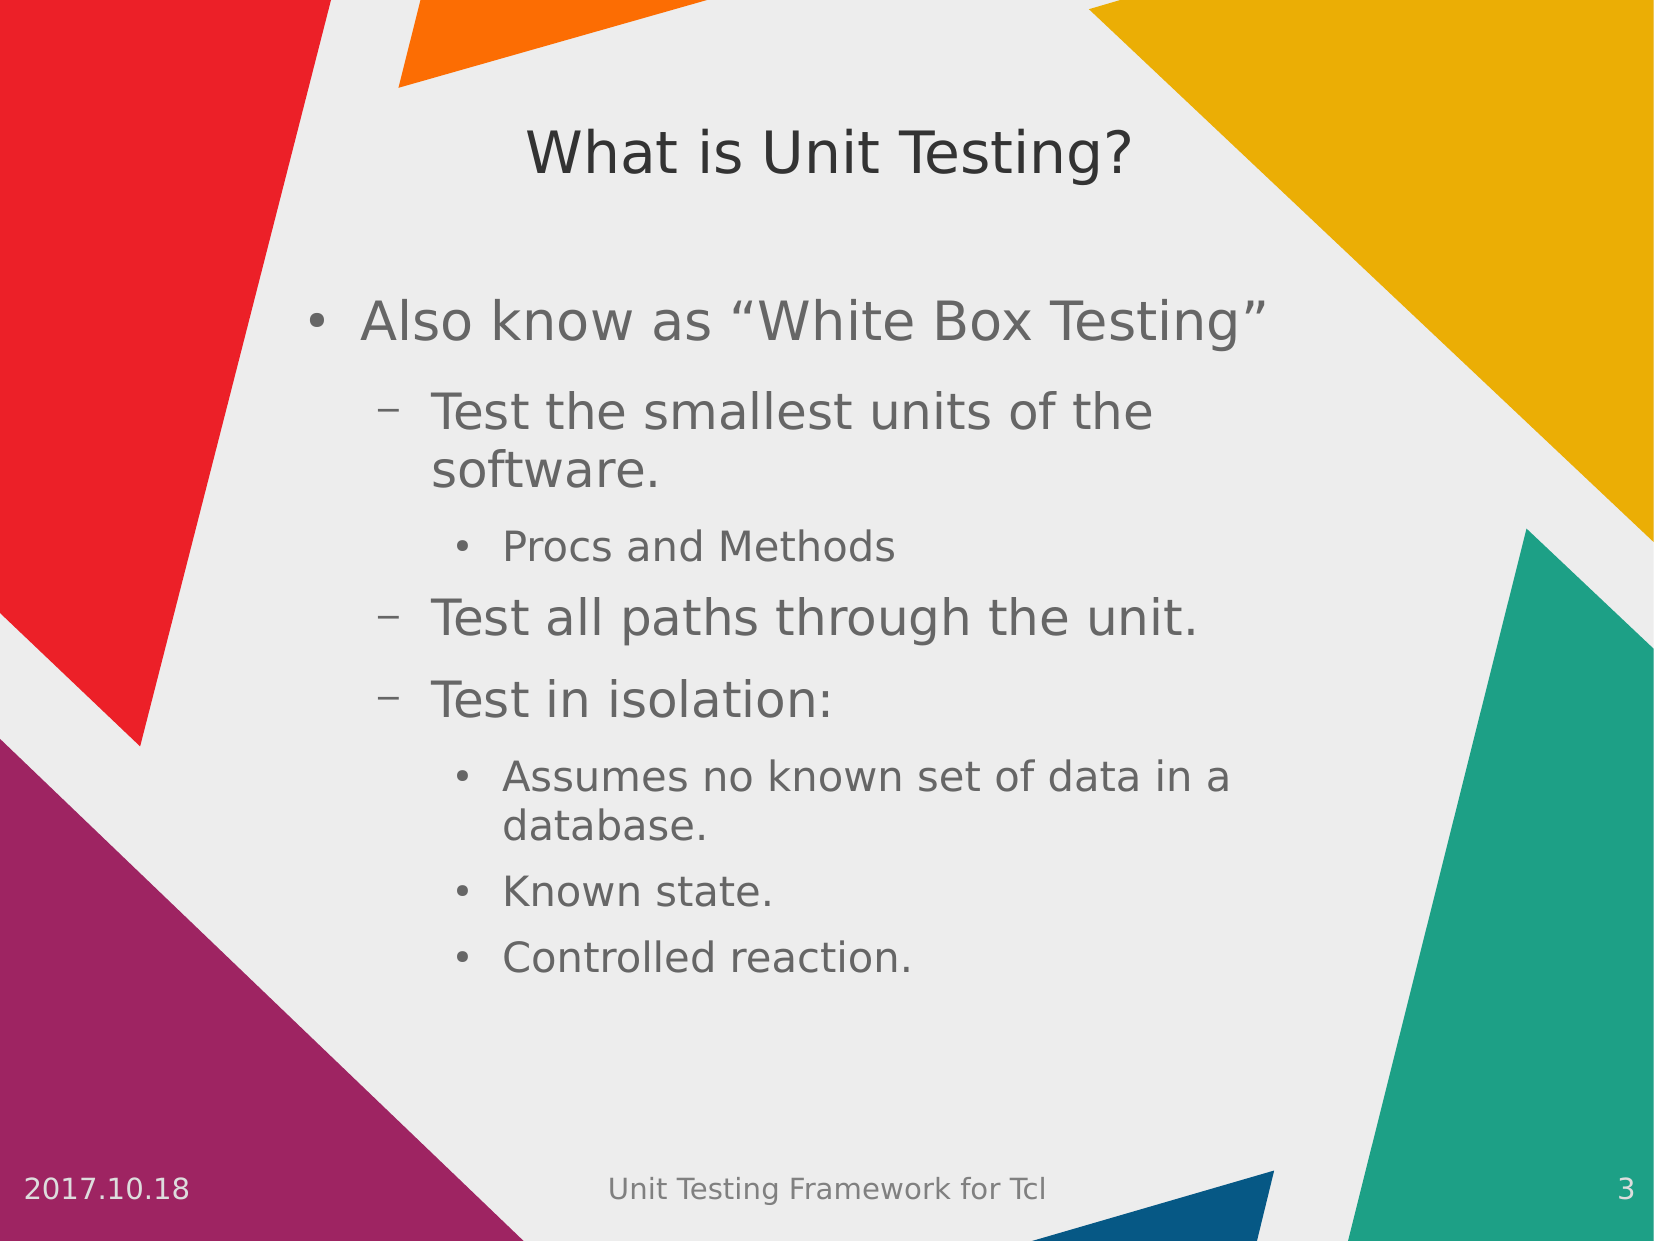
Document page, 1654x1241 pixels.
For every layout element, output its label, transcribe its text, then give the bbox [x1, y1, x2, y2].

title What is Unit Testing? [289, 49, 1372, 257]
list Also know as “White Box Testing” Test the smallest units of the software. Procs and Methods Test all paths through the unit. Test in isolation: Assumes no known set of data in a database. Known state. Controlled reaction. [289, 290, 1372, 1090]
